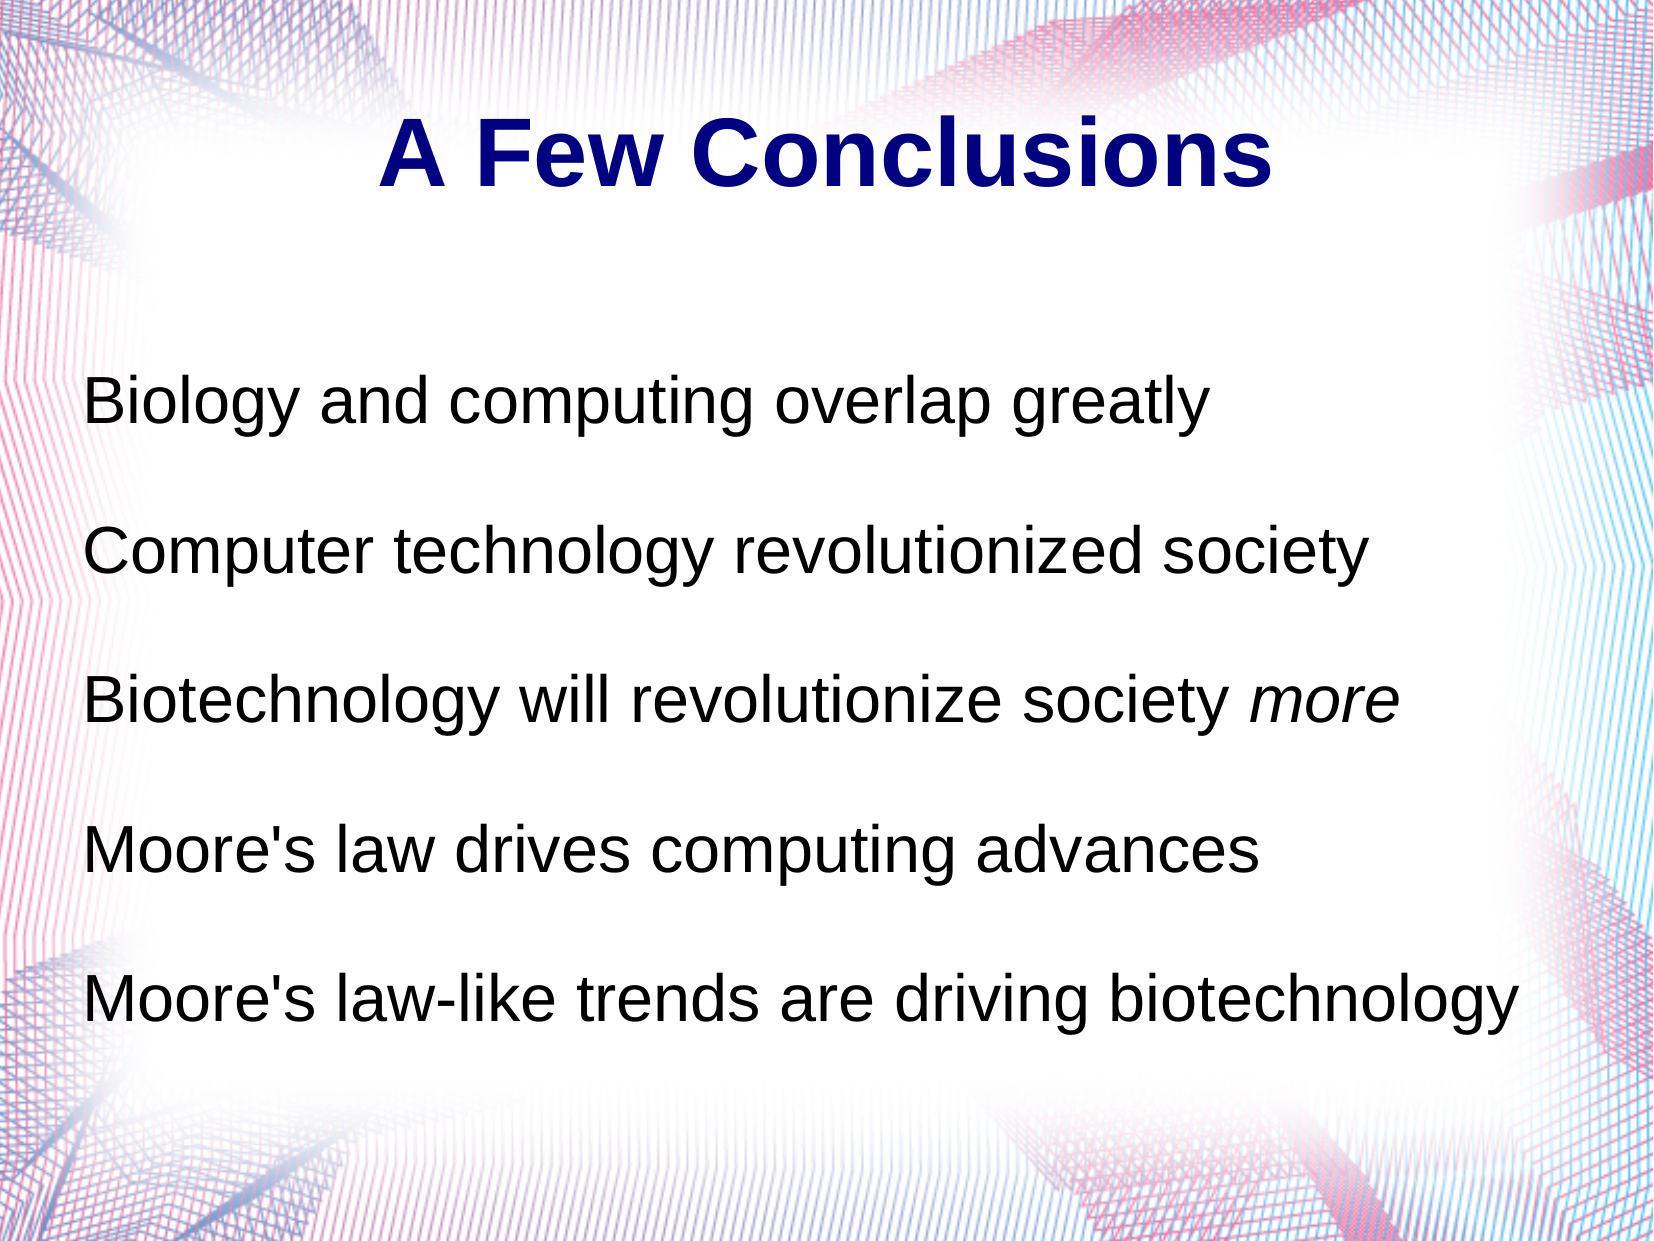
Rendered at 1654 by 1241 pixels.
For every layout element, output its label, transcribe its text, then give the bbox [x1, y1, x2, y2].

title A Few Conclusions [82, 49, 1571, 257]
subtitle Biology and computing overlap greatly Computer technology revolutionized society Biotechnology will revolutionize society more Moore's law drives computing advances Moore's law-like trends are driving biotechnology [82, 290, 1571, 1109]
picture [0, 0, 1654, 1241]
